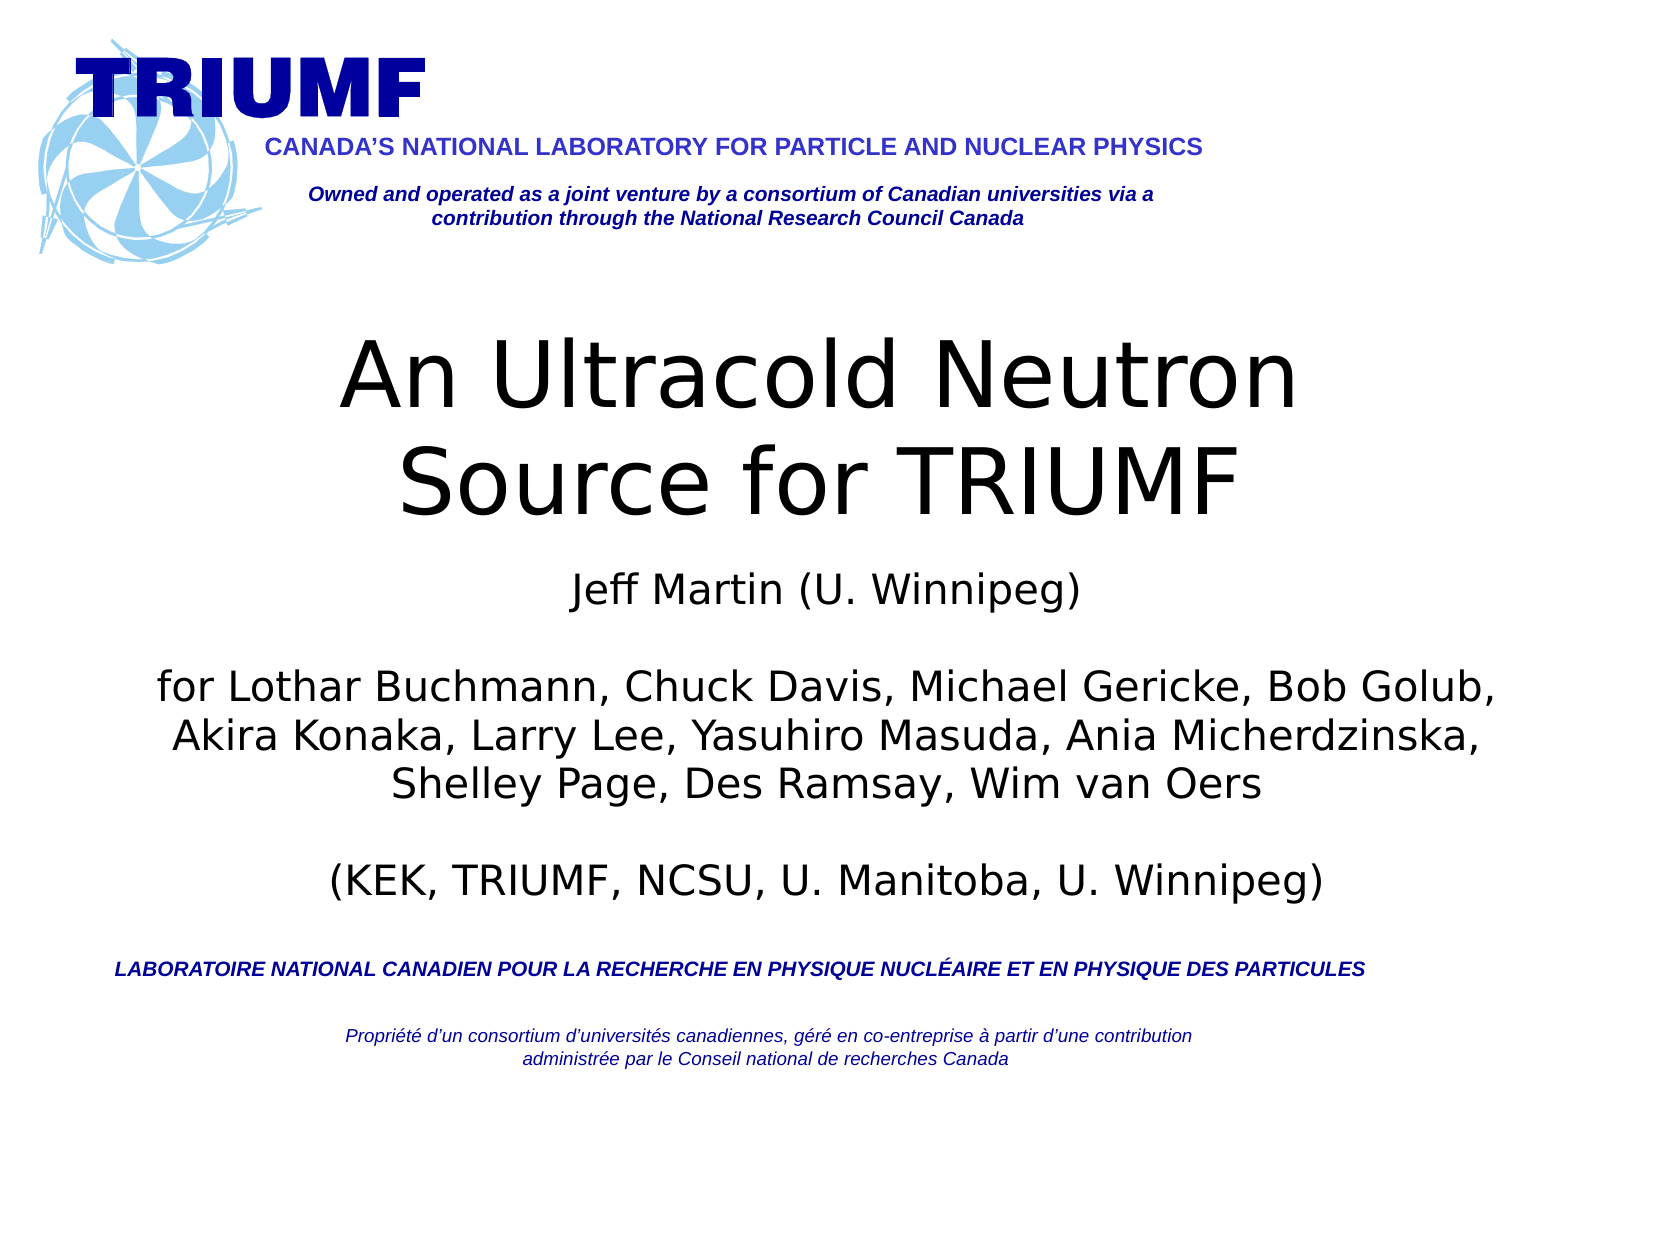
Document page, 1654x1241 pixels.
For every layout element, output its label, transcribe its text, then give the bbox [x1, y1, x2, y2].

text_box CANADA’S NATIONAL LABORATORY FOR PARTICLE AND NUCLEAR PHYSICS [249, 124, 1426, 169]
text_box LABORATOIRE NATIONAL CANADIEN POUR LA RECHERCHE EN PHYSIQUE NUCLÉAIRE ET EN PHYSIQUE DES PARTICULES [99, 949, 1426, 989]
picture [37, 37, 426, 266]
subtitle Jeff Martin (U. Winnipeg) for Lothar Buchmann, Chuck Davis, Michael Gericke, Bob Golub, Akira Konaka, Larry Lee, Yasuhiro Masuda, Ania Micherdzinska, Shelley Page, Des Ramsay, Wim van Oers (KEK, TRIUMF, NCSU, U. Manitoba, U. Winnipeg) [88, 565, 1565, 906]
text_box Owned and operated as a joint venture by a consortium of Canadian universities via a contribution through the National Research Council Canada [249, 174, 1213, 238]
title An Ultracold Neutron Source for TRIUMF [183, 321, 1459, 536]
text_box Propriété d’un consortium d’universités canadiennes, géré en co-entreprise à partir d’une contribution administrée par le Conseil national de recherches Canada [287, 981, 1251, 1079]
